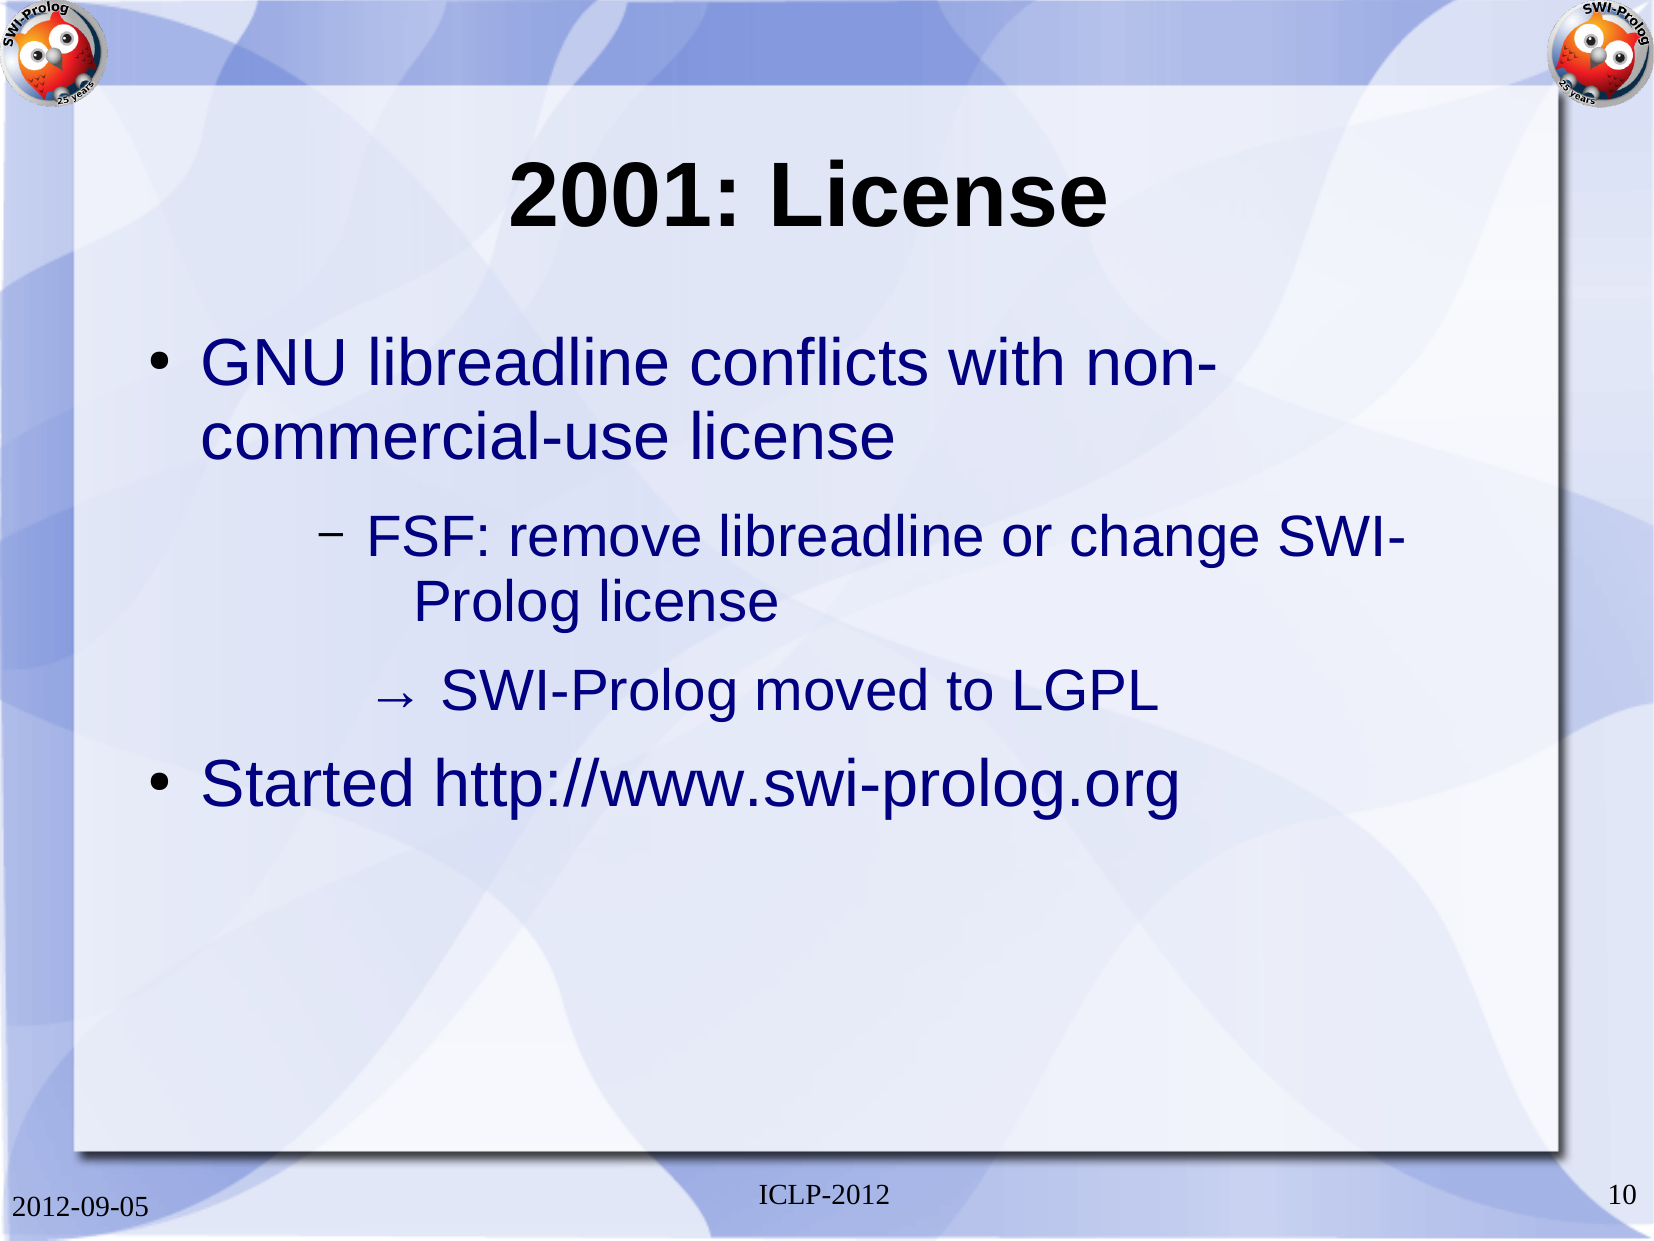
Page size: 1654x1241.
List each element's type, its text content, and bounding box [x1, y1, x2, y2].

title 2001: License [82, 90, 1536, 298]
list GNU libreadline conflicts with non-commercial-use license FSF: remove libreadline or change SWI-Prolog license → SWI-Prolog moved to LGPL Started http://www.swi-prolog.org [129, 324, 1489, 1045]
picture [0, 0, 1654, 1241]
